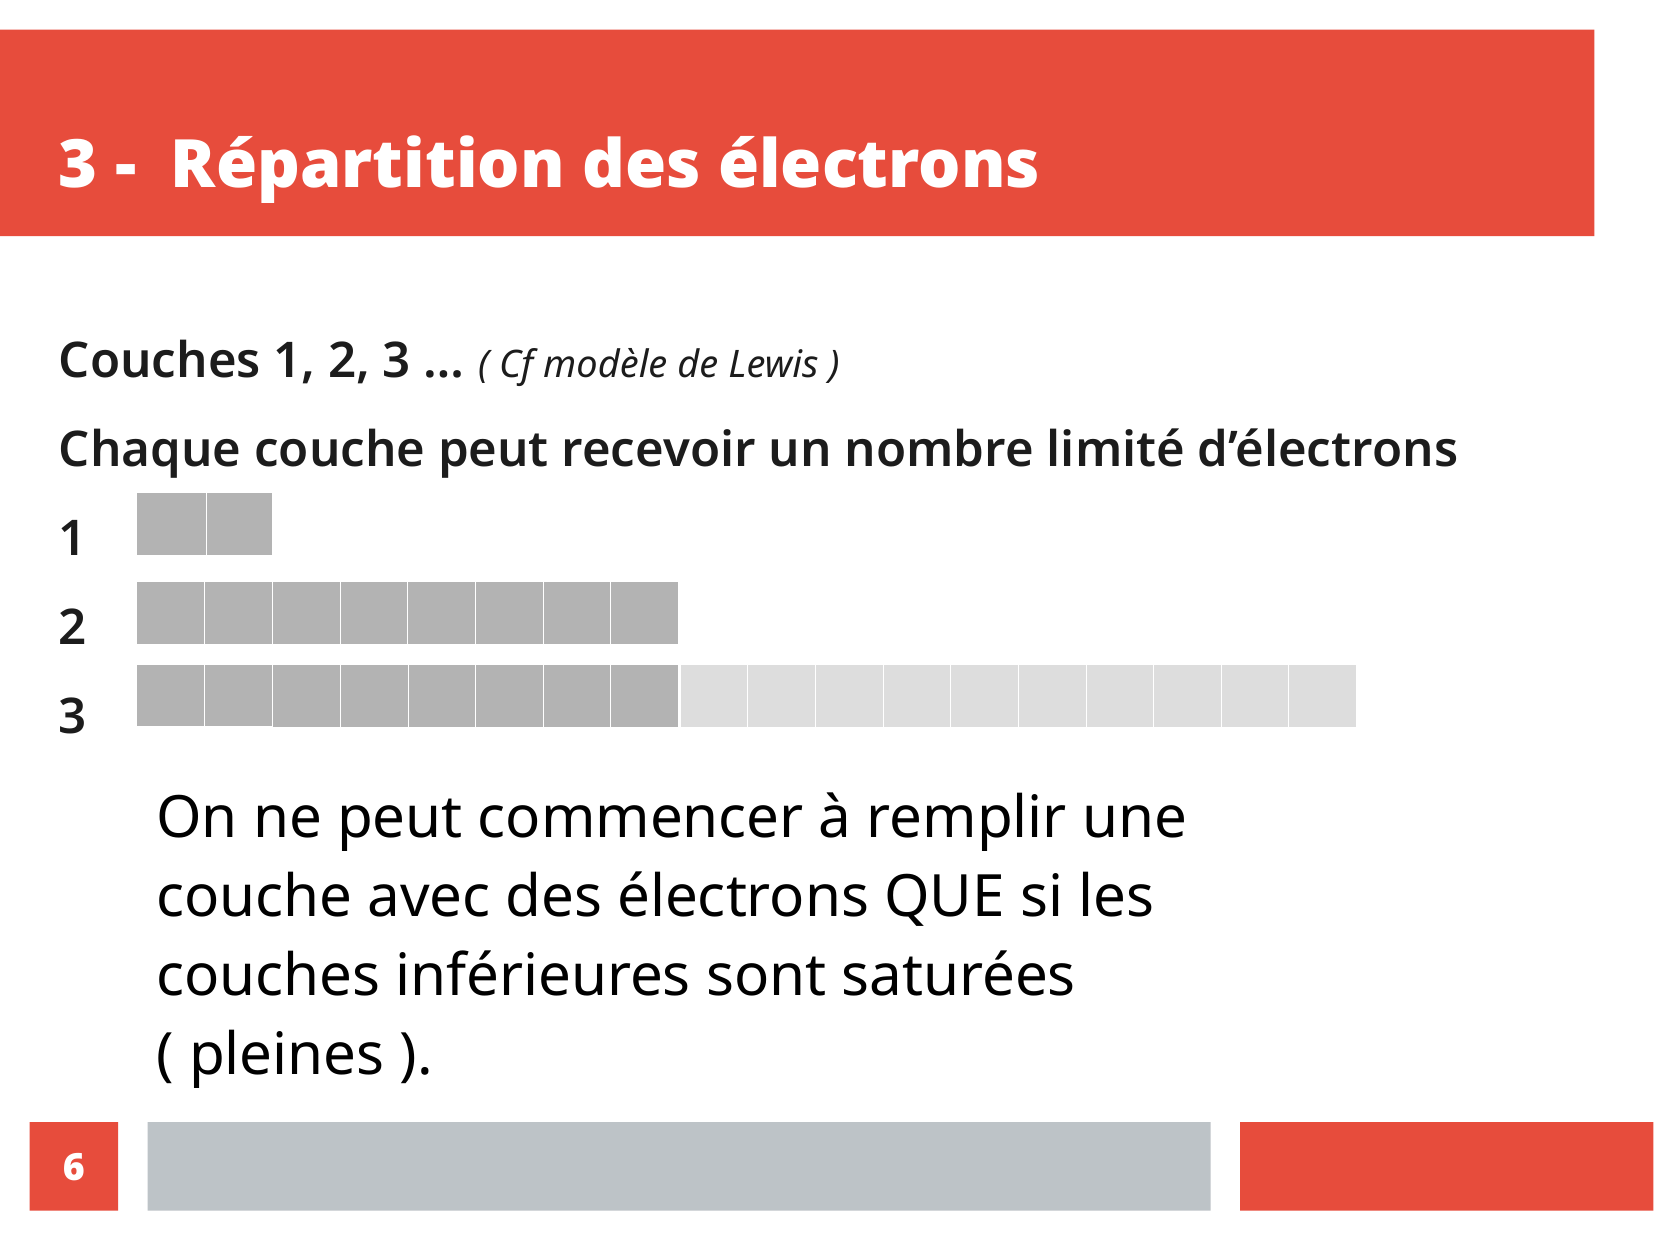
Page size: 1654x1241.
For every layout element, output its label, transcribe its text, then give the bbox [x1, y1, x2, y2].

table_header [476, 665, 543, 727]
table_header [544, 582, 610, 644]
table_header [273, 665, 340, 727]
table_header [137, 665, 204, 726]
table_header [205, 582, 272, 644]
table_header [207, 493, 272, 555]
table_header [341, 582, 407, 644]
table_header [748, 665, 815, 727]
table_header [1087, 665, 1153, 727]
table_header [611, 665, 678, 727]
table_header [816, 665, 883, 727]
table_header [408, 582, 475, 644]
table_header [137, 493, 206, 555]
list Couches 1, 2, 3 … ( Cf modèle de Lewis ) Chaque couche peut recevoir un nombre limité d’électrons 1 2 3 [59, 324, 1565, 756]
table_header [611, 582, 678, 644]
table_header [1222, 665, 1288, 727]
table_header [476, 582, 543, 644]
table_header [341, 665, 408, 727]
text_box On ne peut commencer à remplir une couche avec des électrons QUE si les couches inférieures sont saturées ( pleines ). [141, 767, 1347, 1016]
table_header [1289, 665, 1356, 727]
table_header [205, 665, 272, 726]
table_header [884, 665, 950, 727]
table_header [951, 665, 1018, 727]
table_header [273, 582, 340, 644]
table_header [1154, 665, 1221, 727]
title 3 - Répartition des électrons [59, 59, 1595, 207]
table_header [681, 665, 747, 727]
table_header [137, 582, 204, 644]
table_header [409, 665, 475, 727]
table_header [1019, 665, 1086, 727]
table_header [544, 665, 610, 727]
